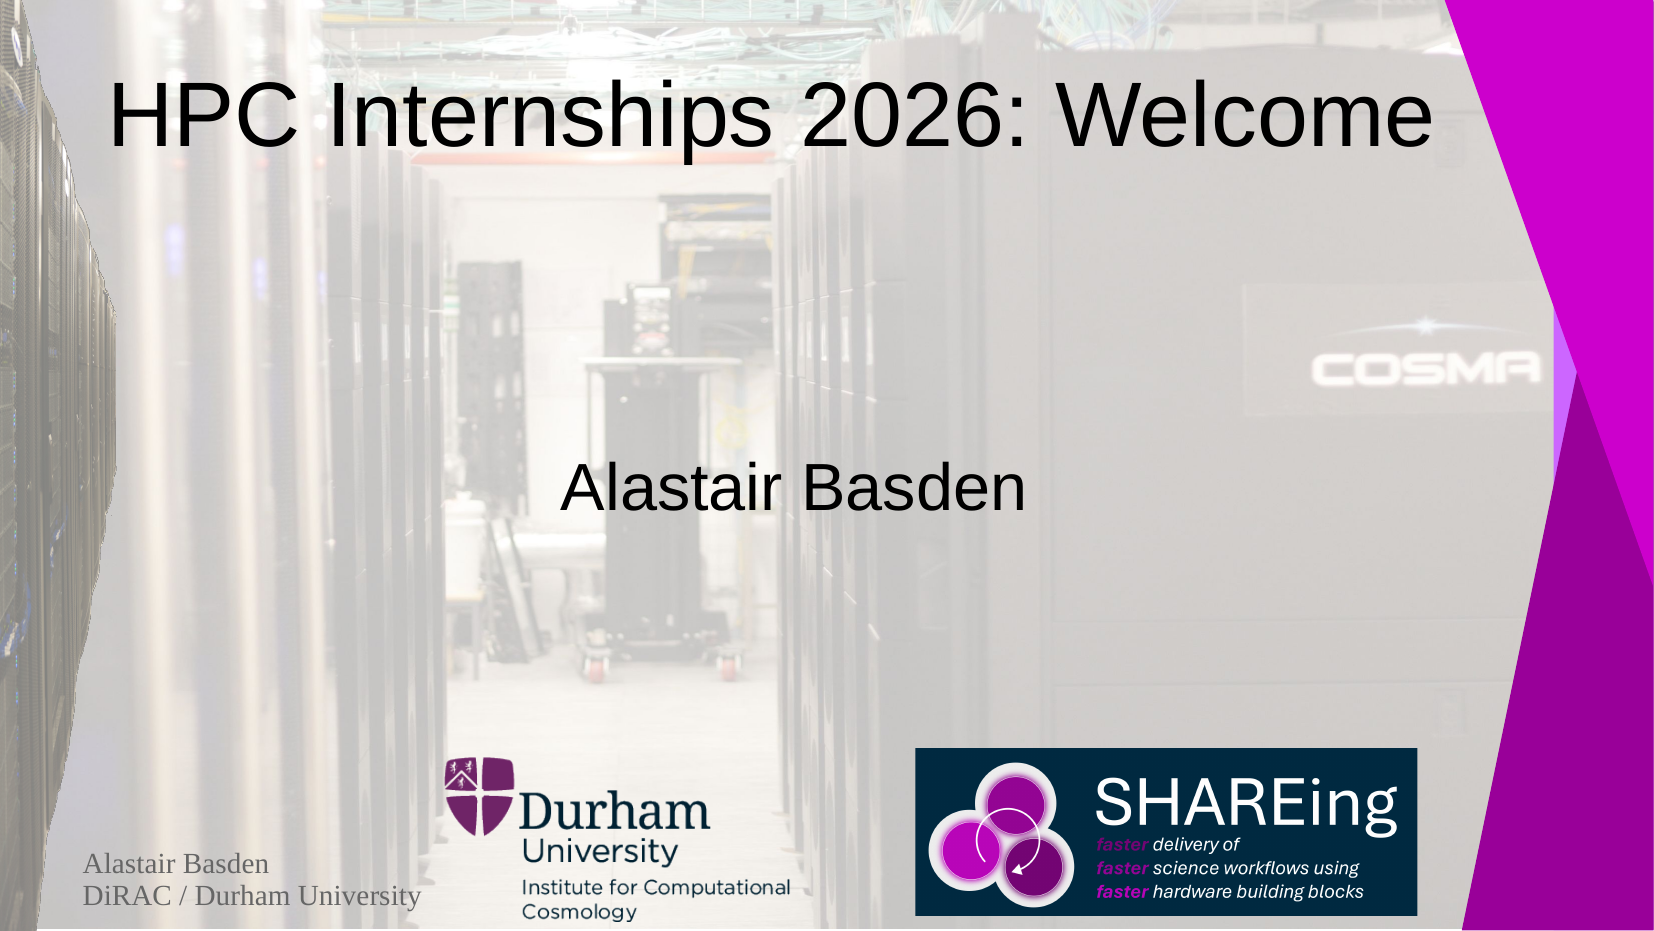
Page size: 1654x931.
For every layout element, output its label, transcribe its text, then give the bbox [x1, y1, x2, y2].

title HPC Internships 2026: Welcome [82, 37, 1462, 193]
picture [0, 0, 1553, 931]
list Alastair Basden [82, 217, 1506, 758]
